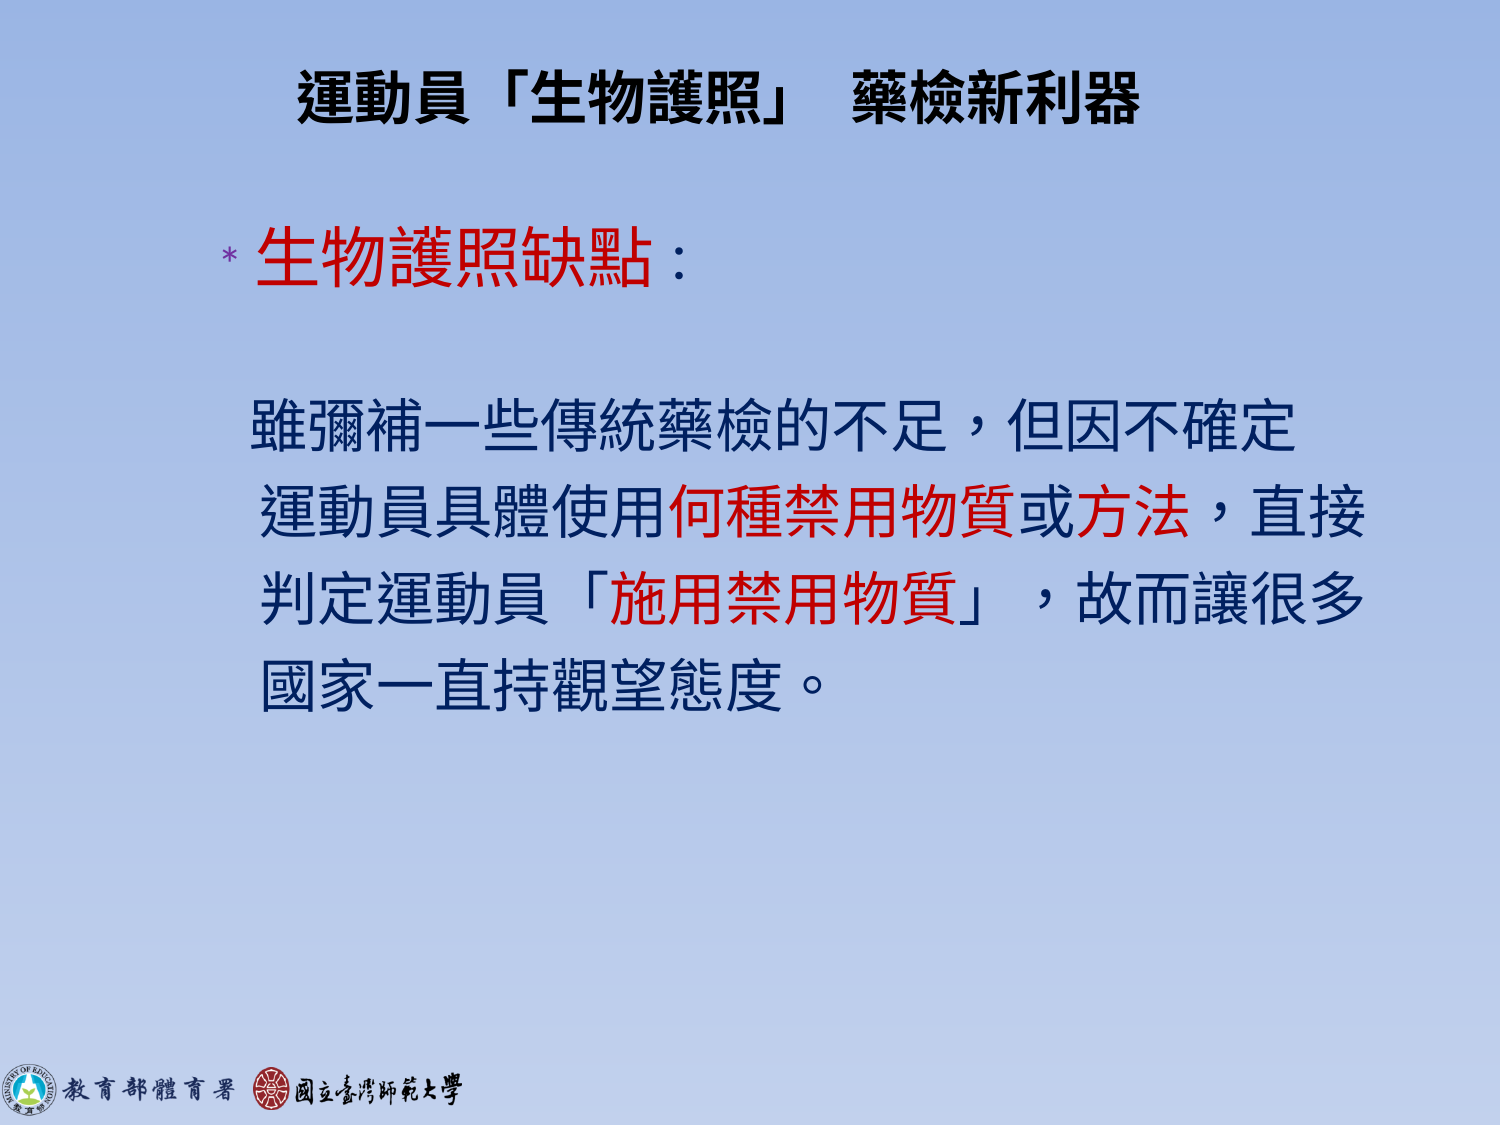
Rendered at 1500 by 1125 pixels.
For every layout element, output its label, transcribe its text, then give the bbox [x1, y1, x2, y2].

subtitle *生物護照缺點： 雖彌補一些傳統藥檢的不足，但因不確定 運動員具體使用何種禁用物質或方法，直接 判定運動員「施用禁用物質」，故而讓很多 國家一直持觀望態度。 [135, 208, 1418, 384]
title 運動員「生物護照」 藥檢新利器 [100, 19, 1338, 173]
